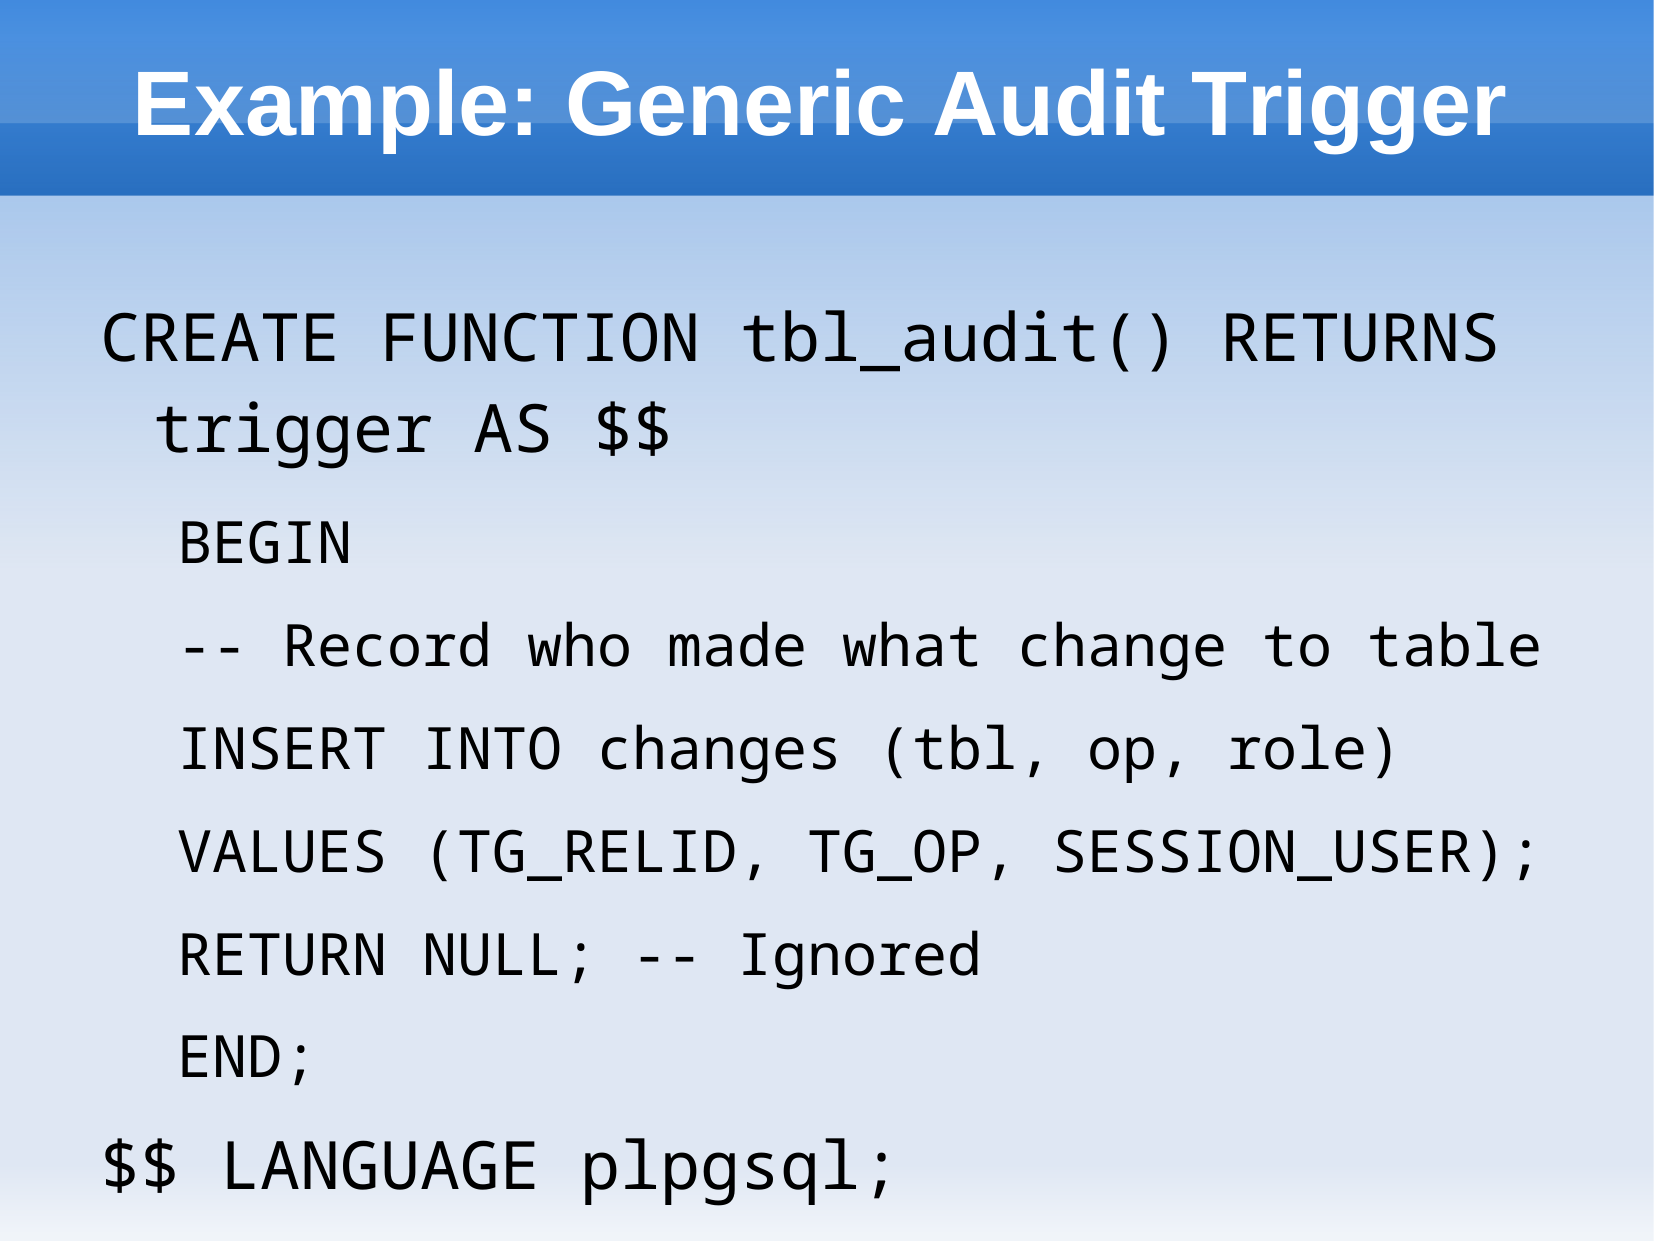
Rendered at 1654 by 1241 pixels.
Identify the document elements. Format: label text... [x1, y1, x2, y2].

title Example: Generic Audit Trigger [76, 7, 1565, 200]
list CREATE FUNCTION tbl_audit() RETURNS trigger AS $$ BEGIN -- Record who made what change to table INSERT INTO changes (tbl, op, role) VALUES (TG_RELID, TG_OP, SESSION_USER); RETURN NULL; -- Ignored END; $$ LANGUAGE plpgsql; [82, 290, 1571, 1100]
picture [0, 0, 1654, 1241]
